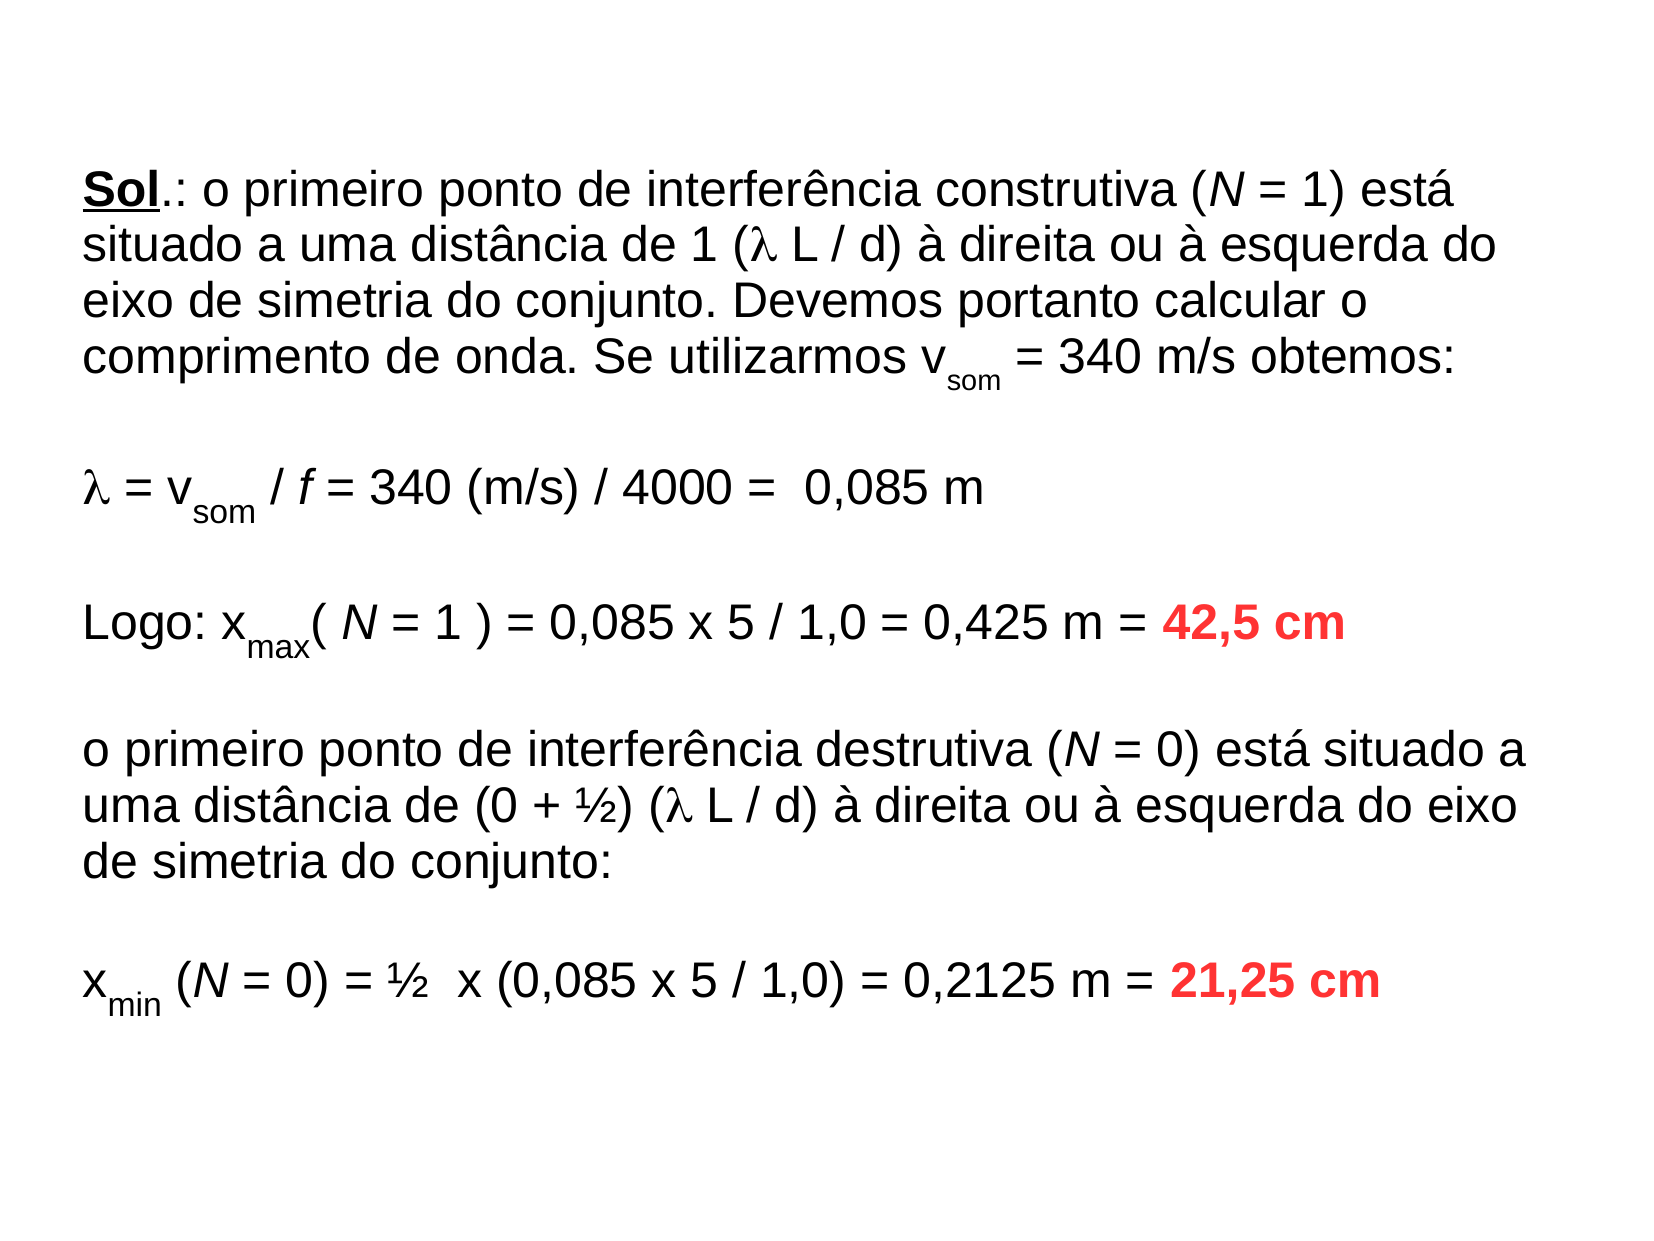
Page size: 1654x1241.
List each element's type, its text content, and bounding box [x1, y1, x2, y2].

subtitle Sol.: o primeiro ponto de interferência construtiva (N = 1) está situado a uma distância de 1 (l L / d) à direita ou à esquerda do eixo de simetria do conjunto. Devemos portanto calcular o comprimento de onda. Se utilizarmos vsom = 340 m/s obtemos: l = vsom / f = 340 (m/s) / 4000 = 0,085 m Logo: xmax( N = 1 ) = 0,085 x 5 / 1,0 = 0,425 m = 42,5 cm o primeiro ponto de interferência destrutiva (N = 0) está situado a uma distância de (0 + ½) (l L / d) à direita ou à esquerda do eixo de simetria do conjunto: xmin (N = 0) = ½ x (0,085 x 5 / 1,0) = 0,2125 m = 21,25 cm [82, 149, 1571, 1111]
